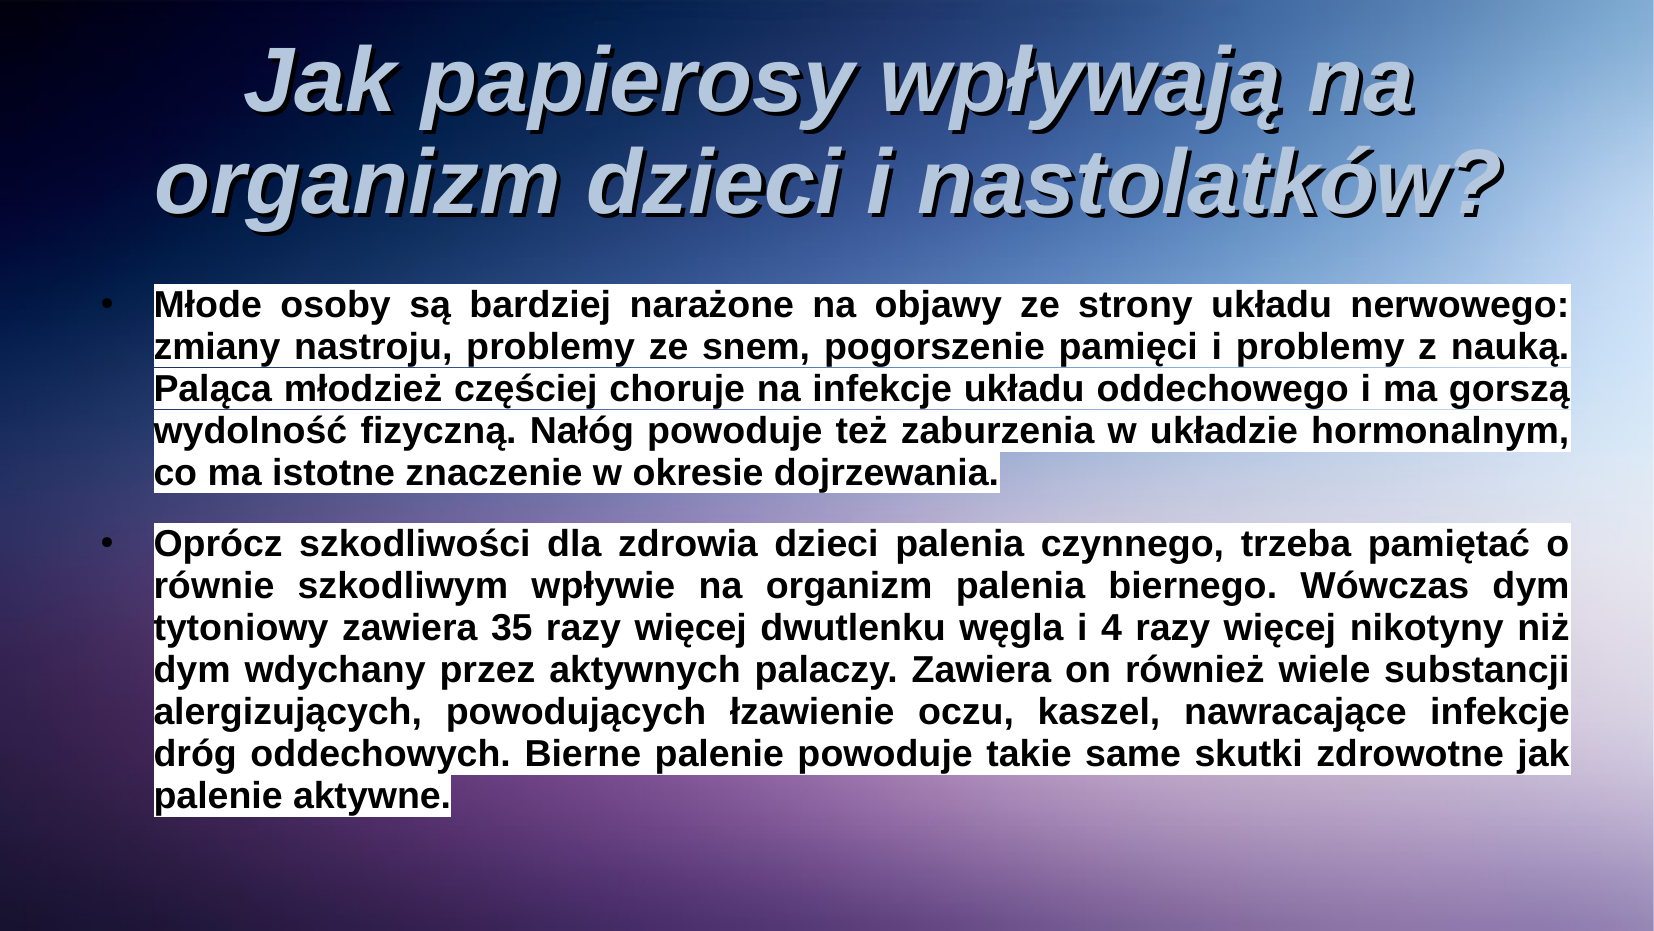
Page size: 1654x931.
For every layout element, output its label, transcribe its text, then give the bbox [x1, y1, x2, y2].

list Młode osoby są bardziej narażone na objawy ze strony układu nerwowego: zmiany nastroju, problemy ze snem, pogorszenie pamięci i problemy z nauką. Paląca młodzież częściej choruje na infekcje układu oddechowego i ma gorszą wydolność fizyczną. Nałóg powoduje też zaburzenia w układzie hormonalnym, co ma istotne znaczenie w okresie dojrzewania. Oprócz szkodliwości dla zdrowia dzieci palenia czynnego, trzeba pamiętać o równie szkodliwym wpływie na organizm palenia biernego. Wówczas dym tytoniowy zawiera 35 razy więcej dwutlenku węgla i 4 razy więcej nikotyny niż dym wdychany przez aktywnych palaczy. Zawiera on również wiele substancji alergizujących, powodujących łzawienie oczu, kaszel, nawracające infekcje dróg oddechowych. Bierne palenie powoduje takie same skutki zdrowotne jak palenie aktywne. [82, 283, 1571, 886]
picture [0, 0, 1654, 931]
title Jak papierosy wpływają na organizm dzieci i nastolatków? [85, 28, 1574, 234]
